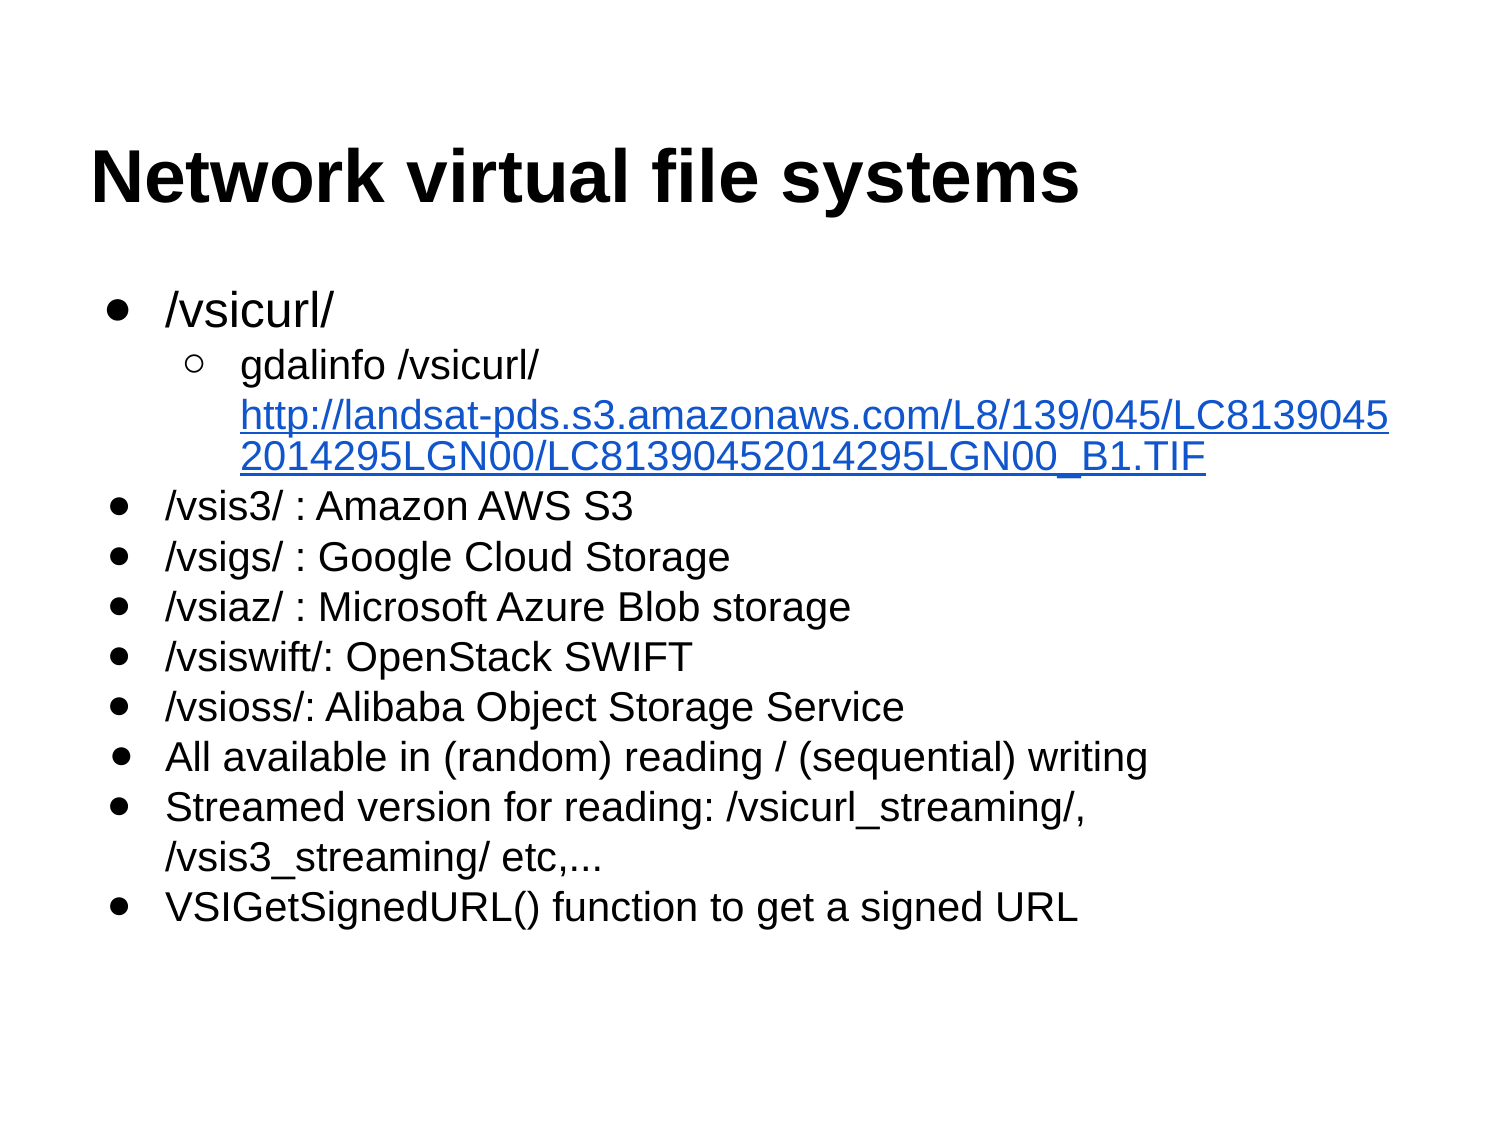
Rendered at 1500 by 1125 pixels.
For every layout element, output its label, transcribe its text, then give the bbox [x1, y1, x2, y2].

list /vsicurl/ gdalinfo /vsicurl/http://landsat-pds.s3.amazonaws.com/L8/139/045/LC81390452014295LGN00/LC81390452014295LGN00_B1.TIF /vsis3/ : Amazon AWS S3 /vsigs/ : Google Cloud Storage /vsiaz/ : Microsoft Azure Blob storage /vsiswift/: OpenStack SWIFT /vsioss/: Alibaba Object Storage Service All available in (random) reading / (sequential) writing Streamed version for reading: /vsicurl_streaming/, /vsis3_streaming/ etc,... VSIGetSignedURL() function to get a signed URL [75, 262, 1425, 1078]
title Network virtual file systems [75, 45, 1425, 233]
